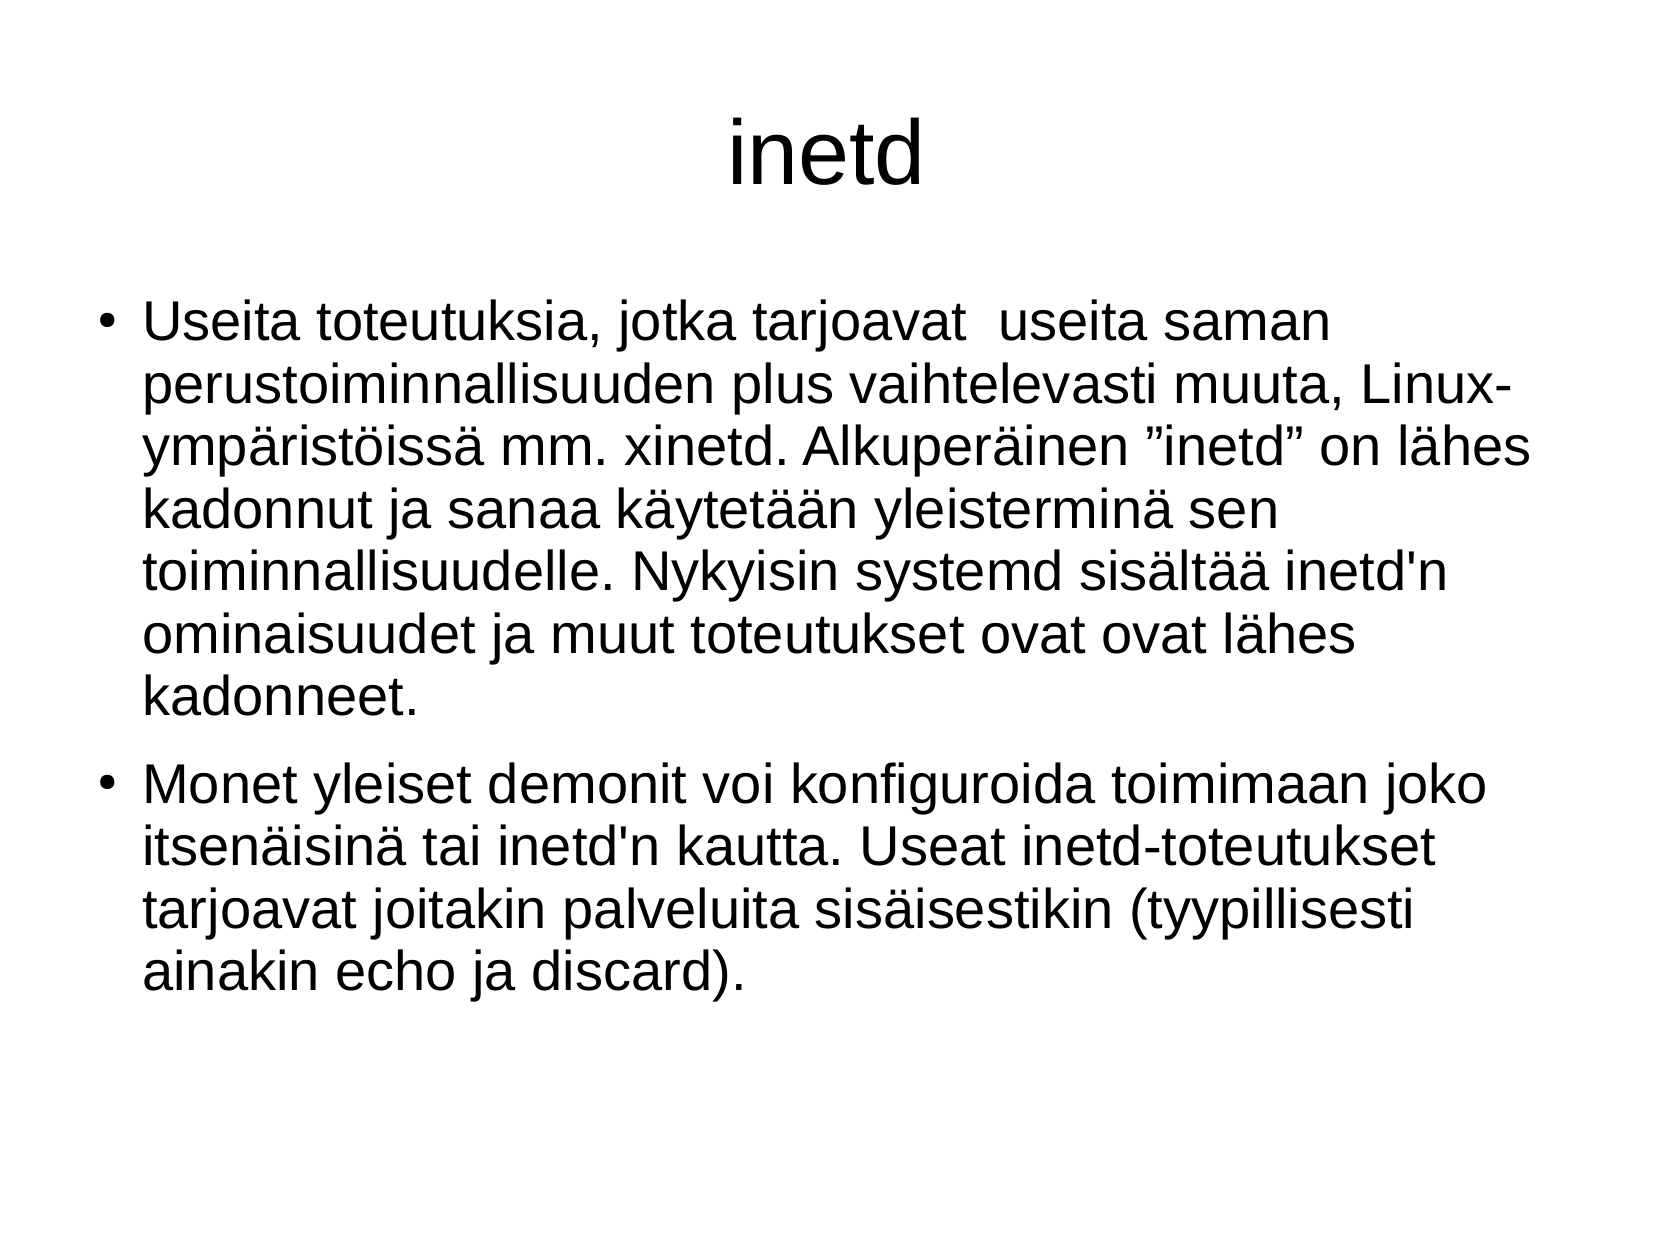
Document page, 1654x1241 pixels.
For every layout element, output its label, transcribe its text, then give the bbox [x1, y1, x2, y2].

list Useita toteutuksia, jotka tarjoavat useita saman perustoiminnallisuuden plus vaihtelevasti muuta, Linux-ympäristöissä mm. xinetd. Alkuperäinen ”inetd” on lähes kadonnut ja sanaa käytetään yleisterminä sen toiminnallisuudelle. Nykyisin systemd sisältää inetd'n ominaisuudet ja muut toteutukset ovat ovat lähes kadonneet. Monet yleiset demonit voi konfiguroida toimimaan joko itsenäisinä tai inetd'n kautta. Useat inetd-toteutukset tarjoavat joitakin palveluita sisäisestikin (tyypillisesti ainakin echo ja discard). [82, 290, 1571, 1010]
title inetd [82, 49, 1571, 257]
